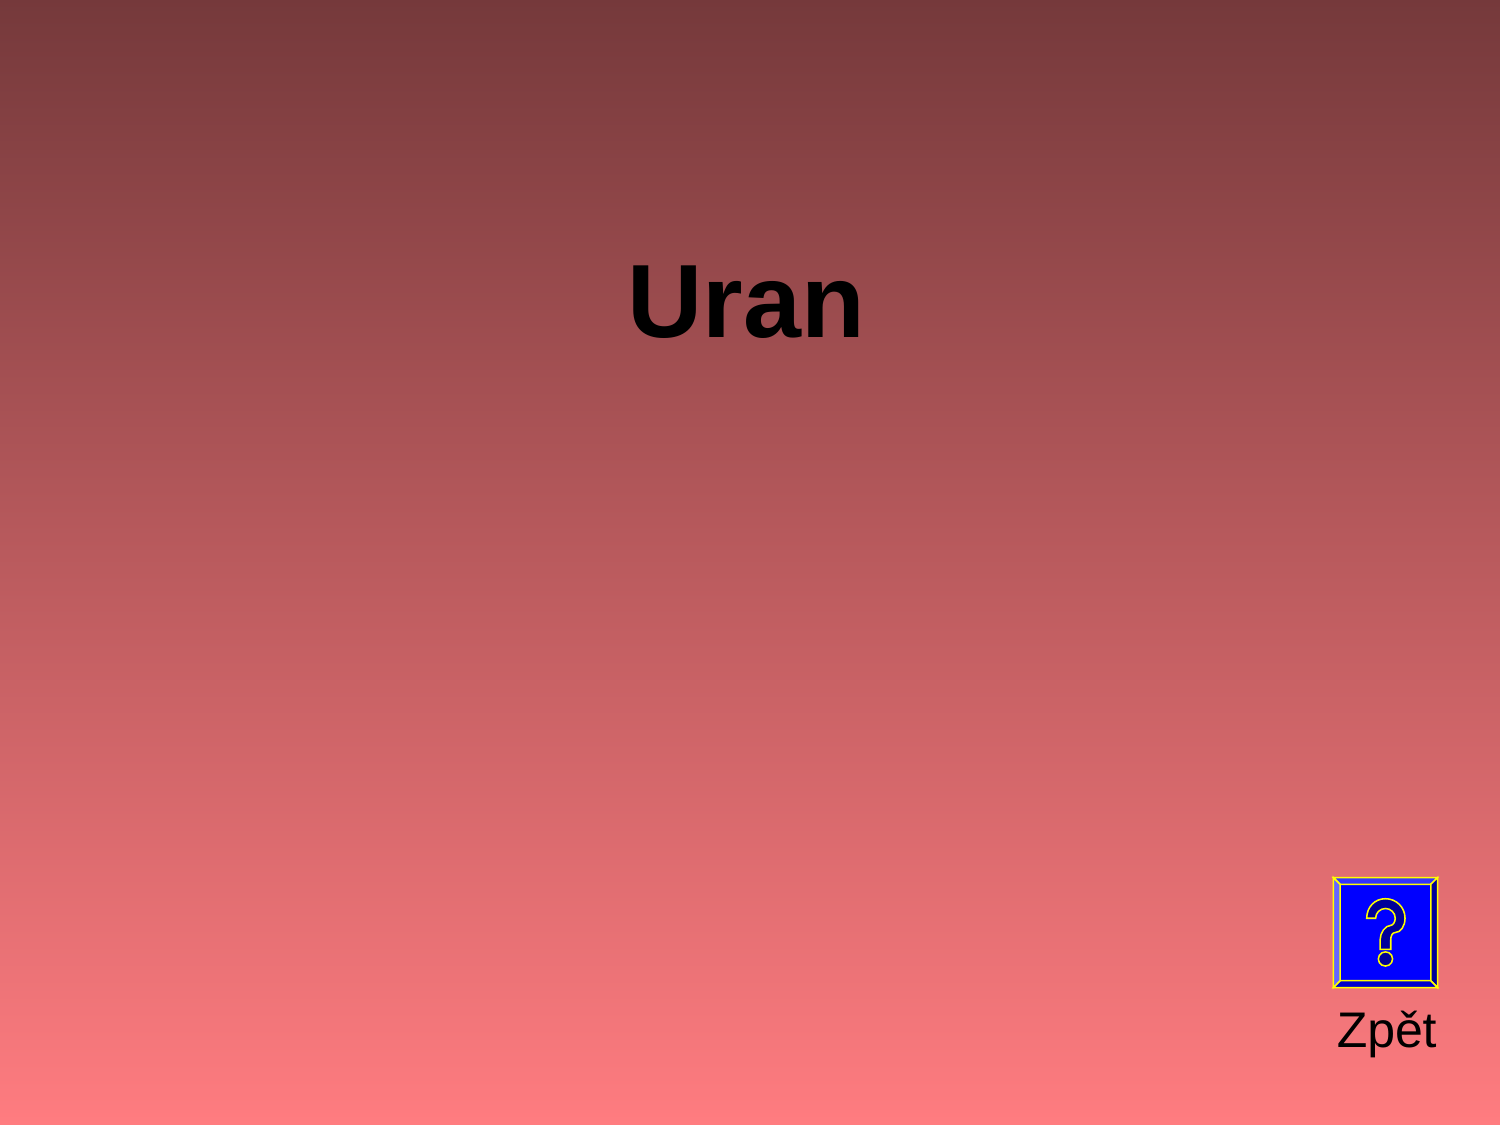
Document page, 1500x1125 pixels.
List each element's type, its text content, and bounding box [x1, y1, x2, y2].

text_box [1334, 877, 1438, 988]
text_box Uran [55, 225, 1438, 367]
text_box Zpět [1274, 990, 1500, 1066]
